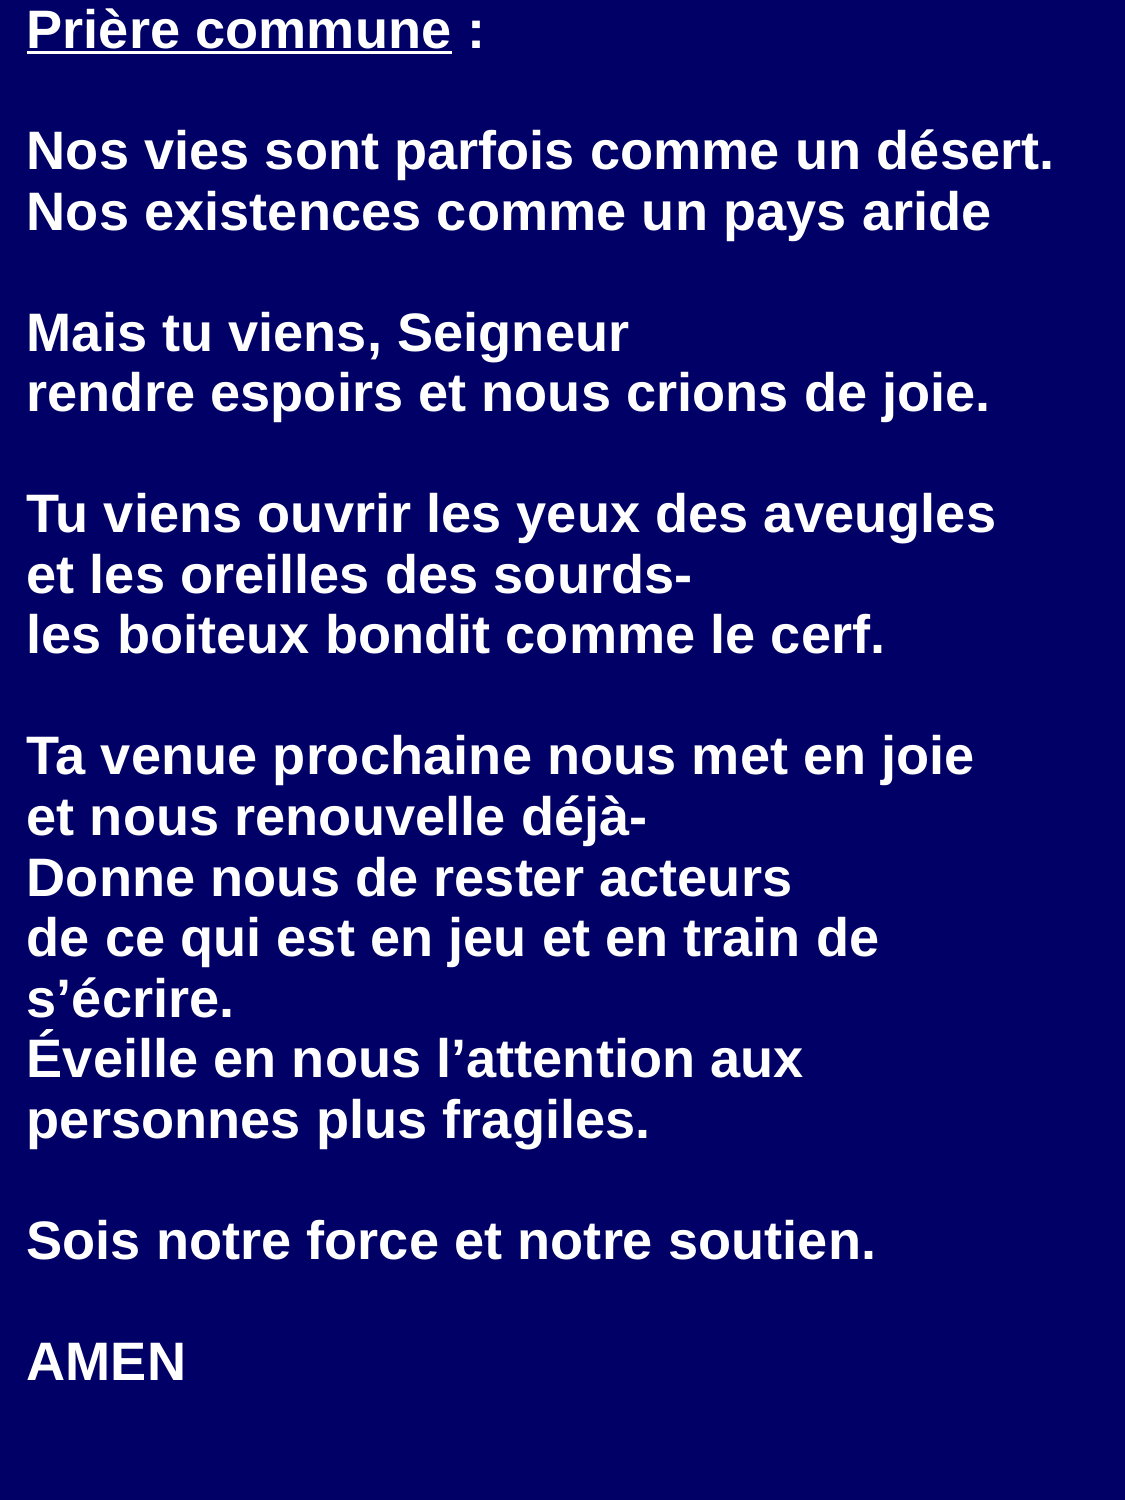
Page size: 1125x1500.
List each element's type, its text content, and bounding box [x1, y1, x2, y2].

text_box Prière commune : Nos vies sont parfois comme un désert. Nos existences comme un pays aride Mais tu viens, Seigneur rendre espoirs et nous crions de joie. Tu viens ouvrir les yeux des aveugles et les oreilles des sourds- les boiteux bondit comme le cerf. Ta venue prochaine nous met en joie et nous renouvelle déjà- Donne nous de rester acteurs de ce qui est en jeu et en train de s’écrire. Éveille en nous l’attention aux personnes plus fragiles. Sois notre force et notre soutien. AMEN [11, 0, 1099, 1500]
